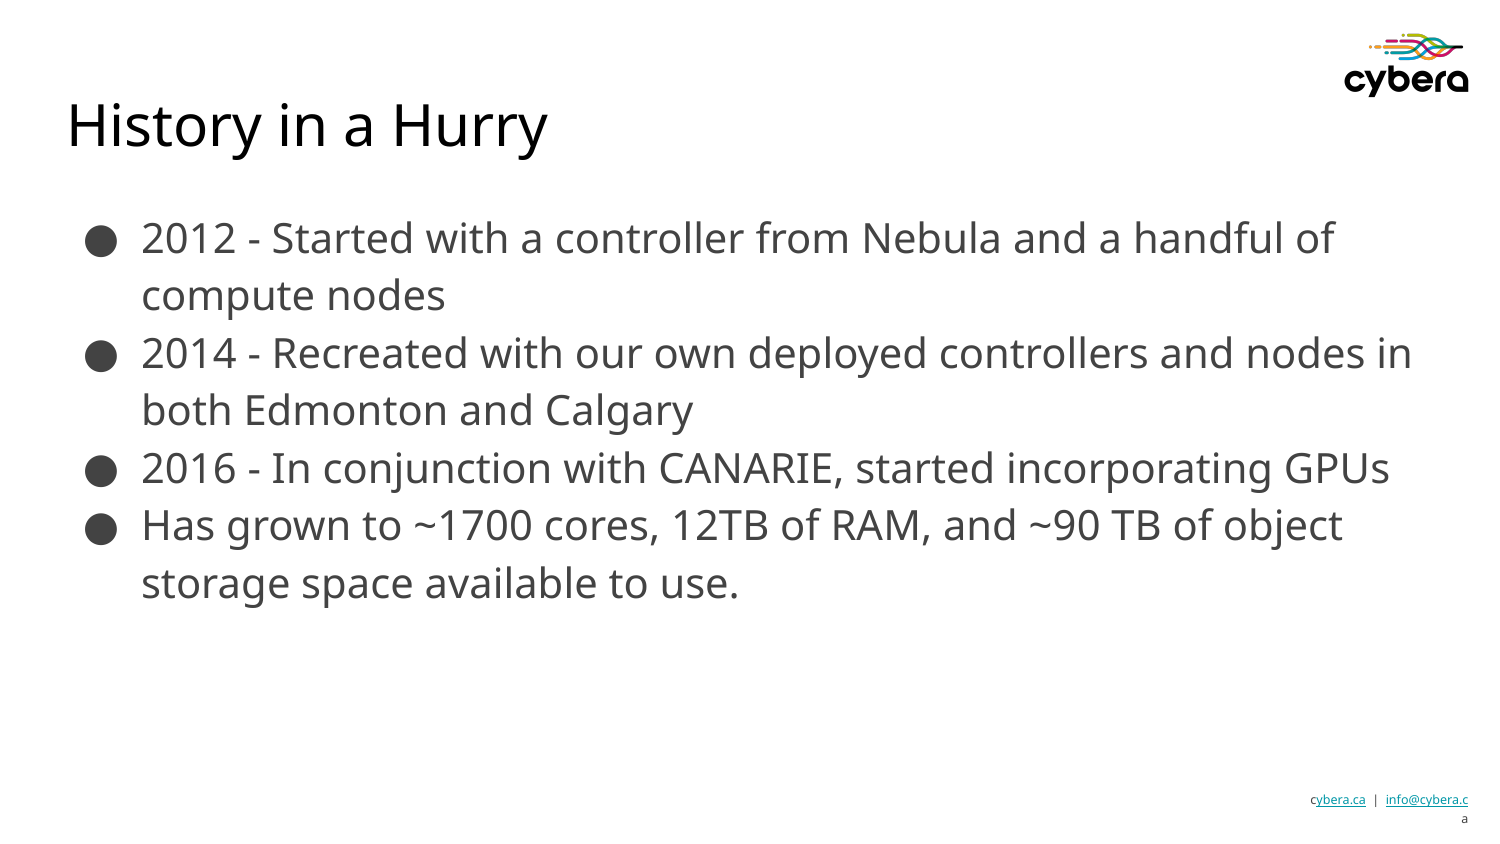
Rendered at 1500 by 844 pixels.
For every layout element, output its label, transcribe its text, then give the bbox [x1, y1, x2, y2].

title History in a Hurry [51, 72, 1314, 167]
list 2012 - Started with a controller from Nebula and a handful of compute nodes 2014 - Recreated with our own deployed controllers and nodes in both Edmonton and Calgary 2016 - In conjunction with CANARIE, started incorporating GPUs Has grown to ~1700 cores, 12TB of RAM, and ~90 TB of object storage space available to use. [51, 189, 1451, 750]
picture [1344, 33, 1469, 98]
